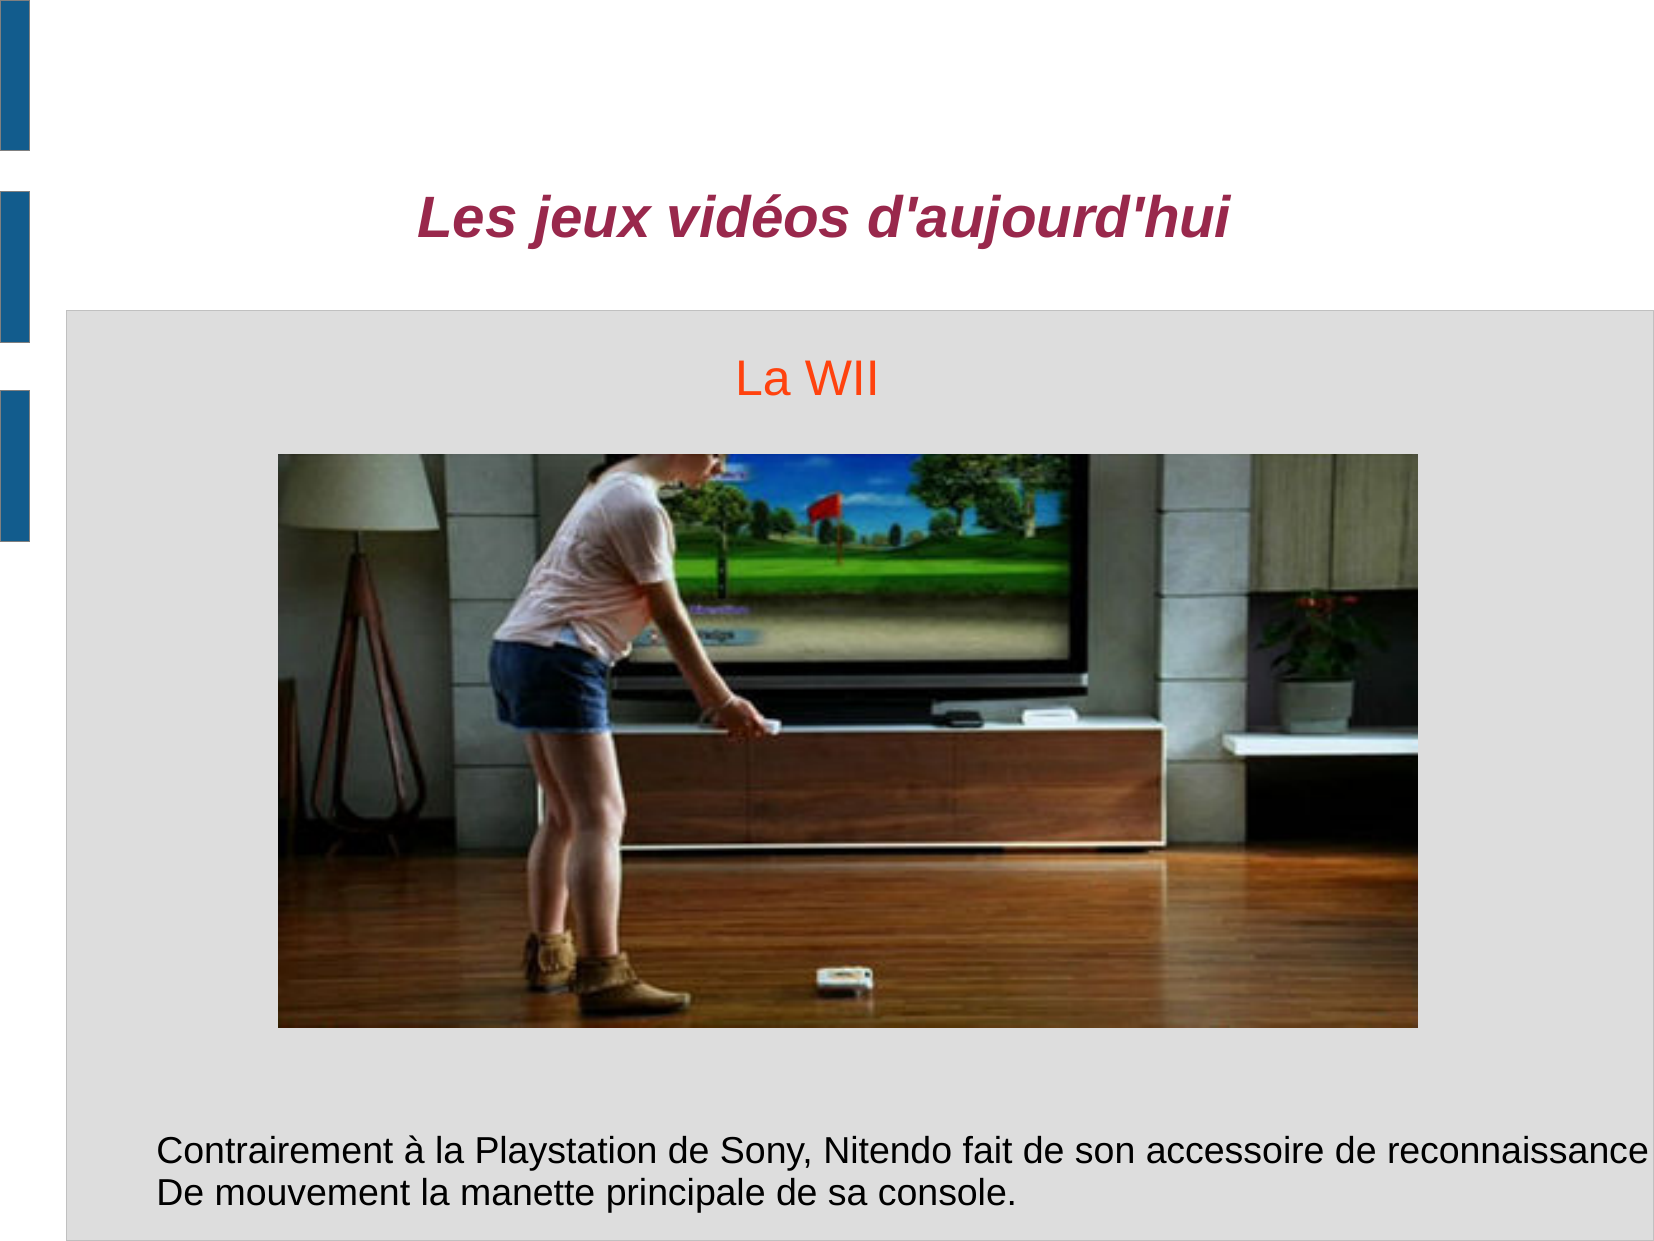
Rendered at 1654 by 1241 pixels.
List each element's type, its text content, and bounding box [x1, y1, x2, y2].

text_box Les jeux vidéos d'aujourd'hui [102, 106, 1548, 329]
picture [278, 454, 1418, 1028]
text_box La WII [720, 342, 1087, 414]
text_box Contrairement à la Playstation de Sony, Nitendo fait de son accessoire de reconnaissance De mouvement la manette principale de sa console. [141, 1122, 1654, 1221]
